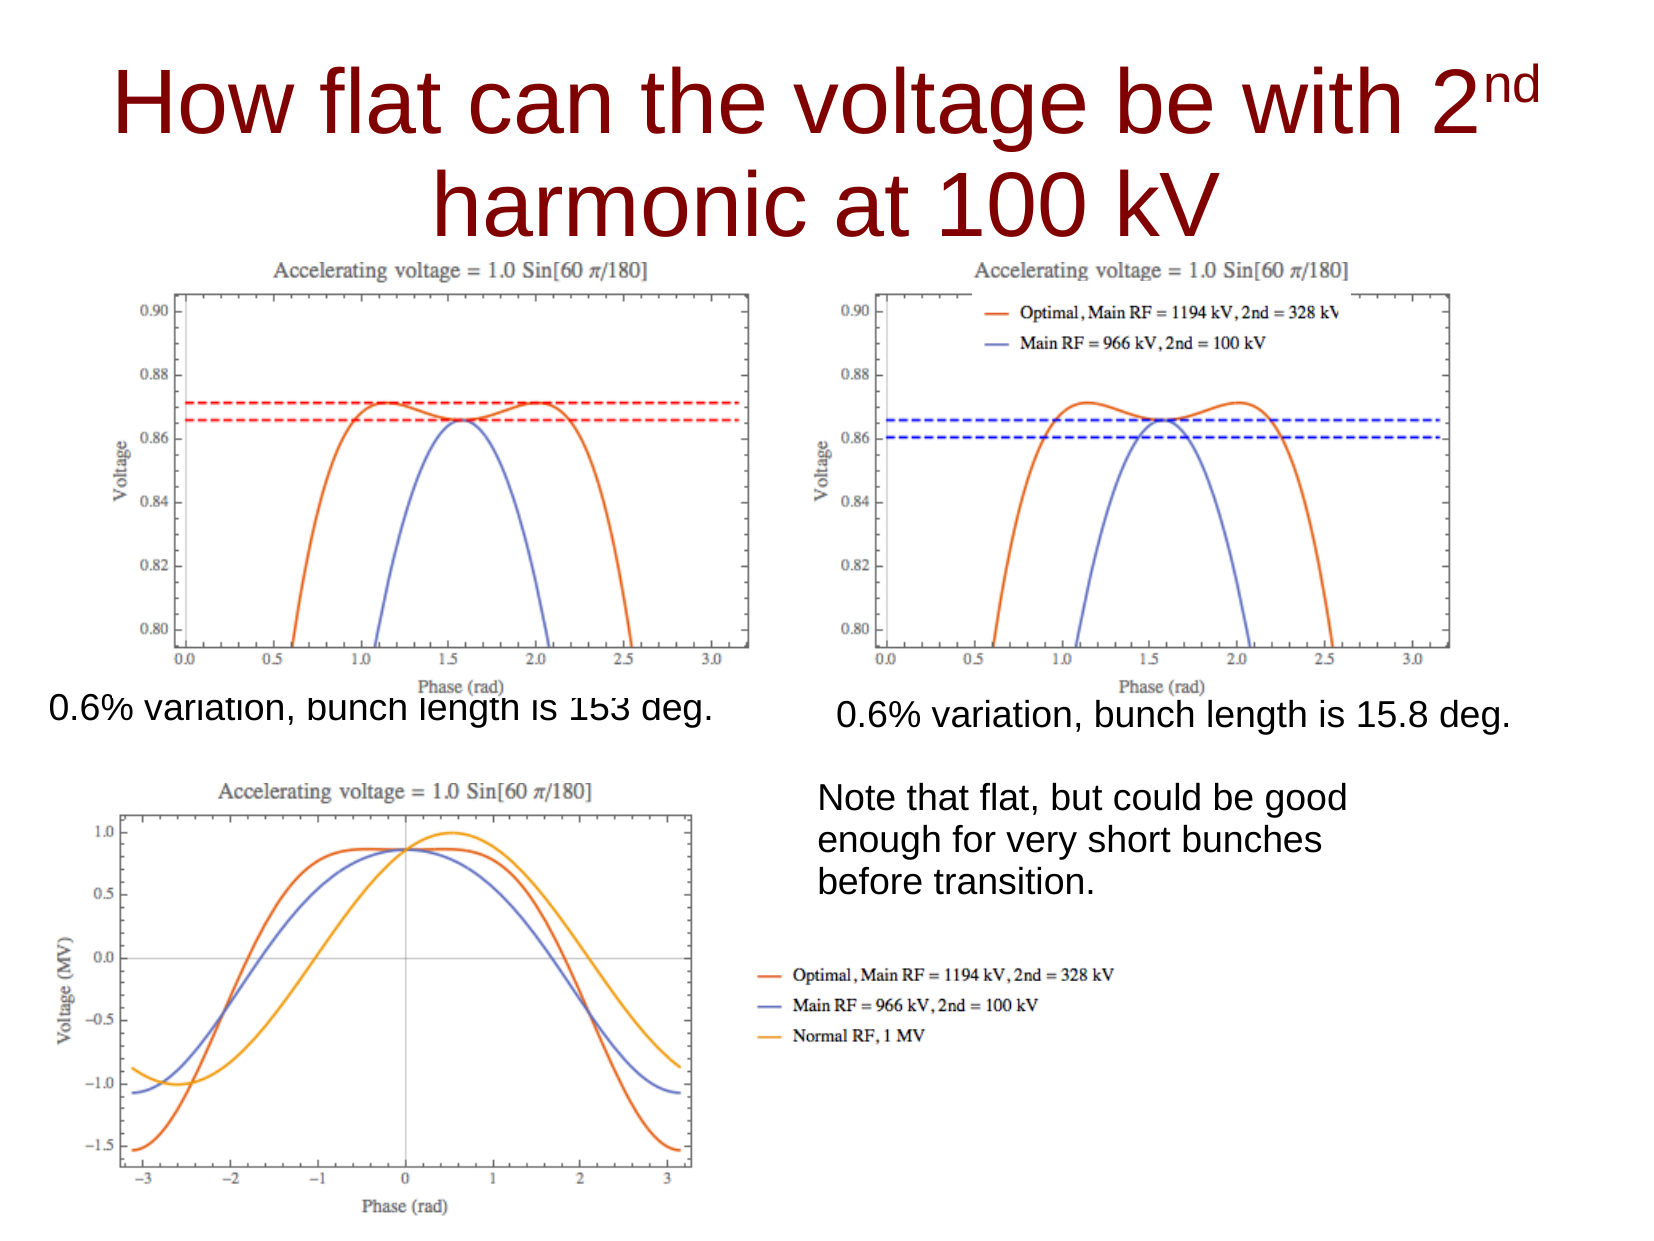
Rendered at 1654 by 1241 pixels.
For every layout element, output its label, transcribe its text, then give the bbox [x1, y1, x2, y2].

picture [56, 783, 694, 1219]
text_box 0.6% variation, bunch length is 153 deg. [33, 678, 799, 777]
text_box Note that flat, but could be good enough for very short bunches before transition. [802, 768, 1441, 950]
picture [749, 952, 1137, 1086]
picture [813, 262, 1452, 698]
text_box 0.6% variation, bunch length is 15.8 deg. [821, 686, 1587, 785]
title How flat can the voltage be with 2nd harmonic at 100 kV [82, 49, 1571, 257]
picture [112, 262, 751, 698]
